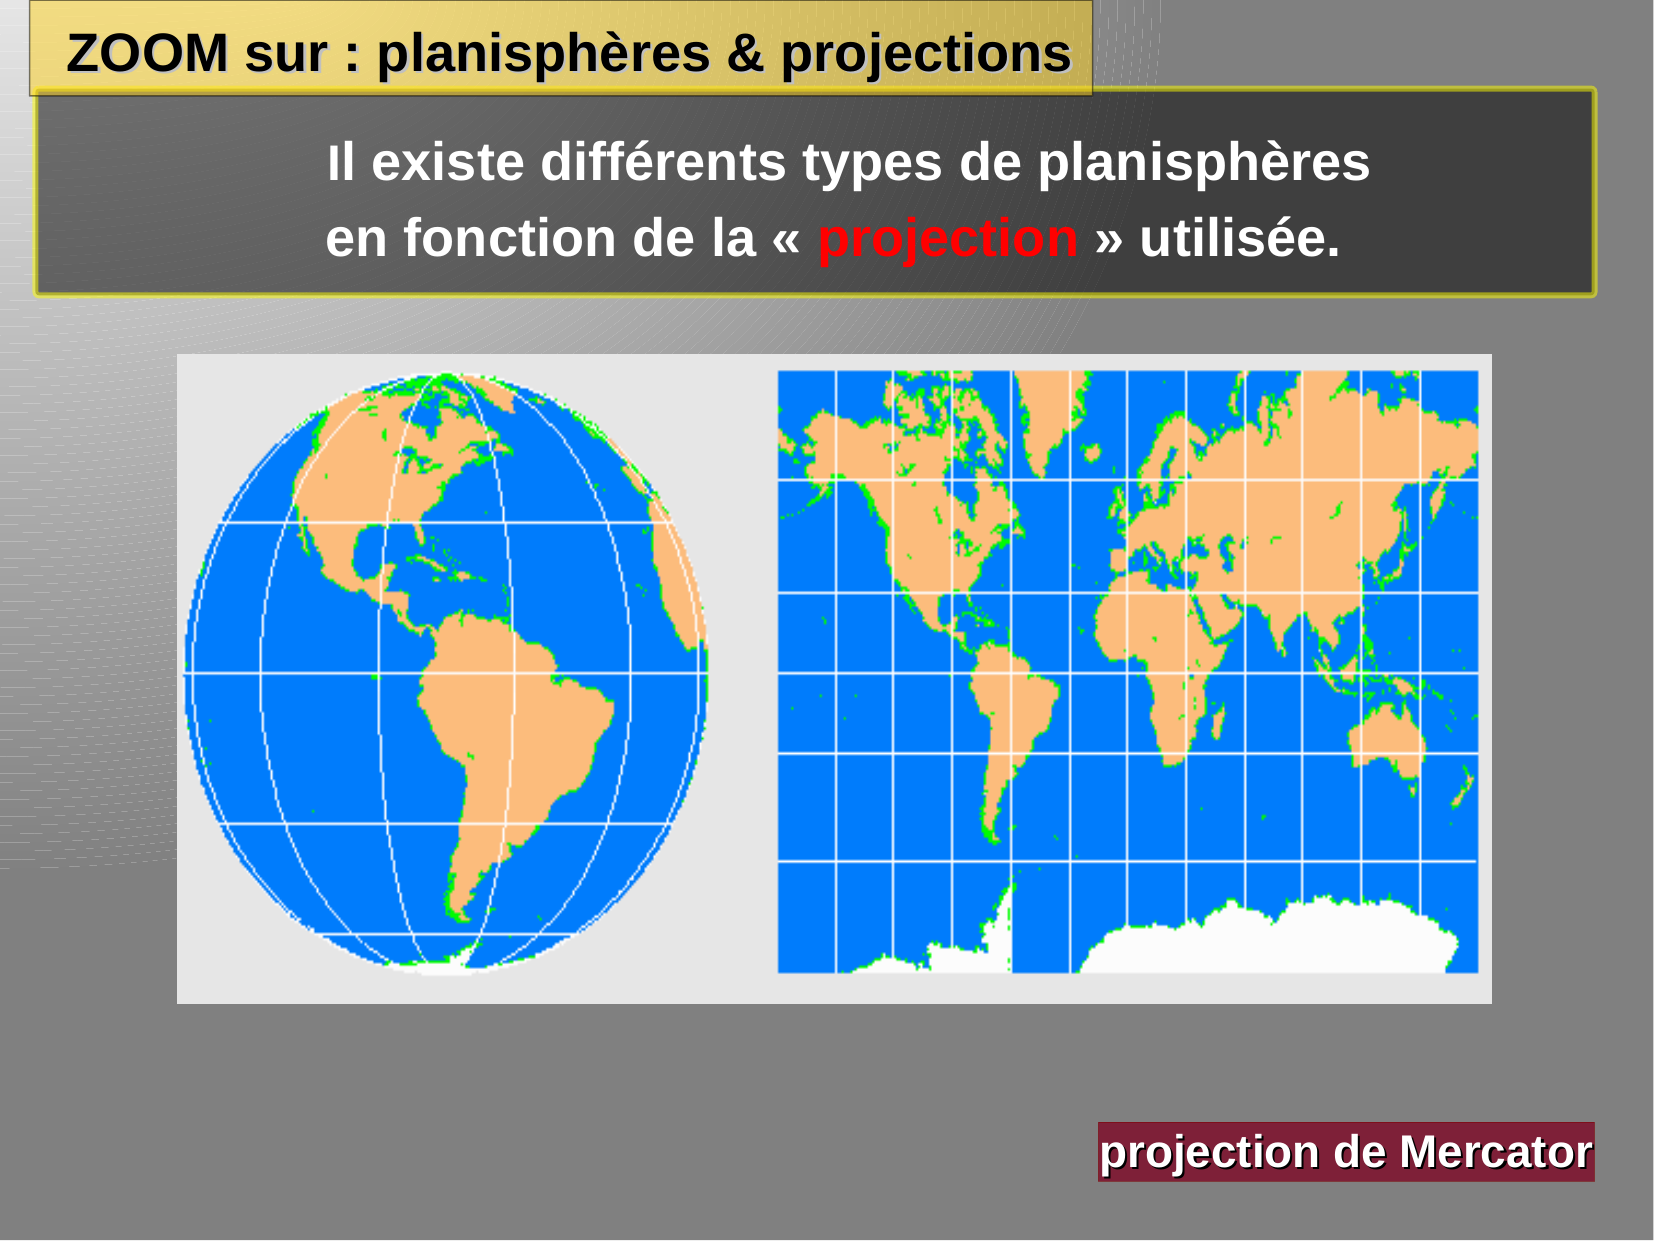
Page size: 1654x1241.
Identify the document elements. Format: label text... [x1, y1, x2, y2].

text_box Il existe différents types de planisphères en fonction de la « projection » utilisée. [35, 88, 1595, 296]
text_box projection de Mercator [1098, 1122, 1595, 1182]
text_box ZOOM sur : planisphères & projections [29, 0, 1093, 96]
picture [177, 354, 1492, 1004]
